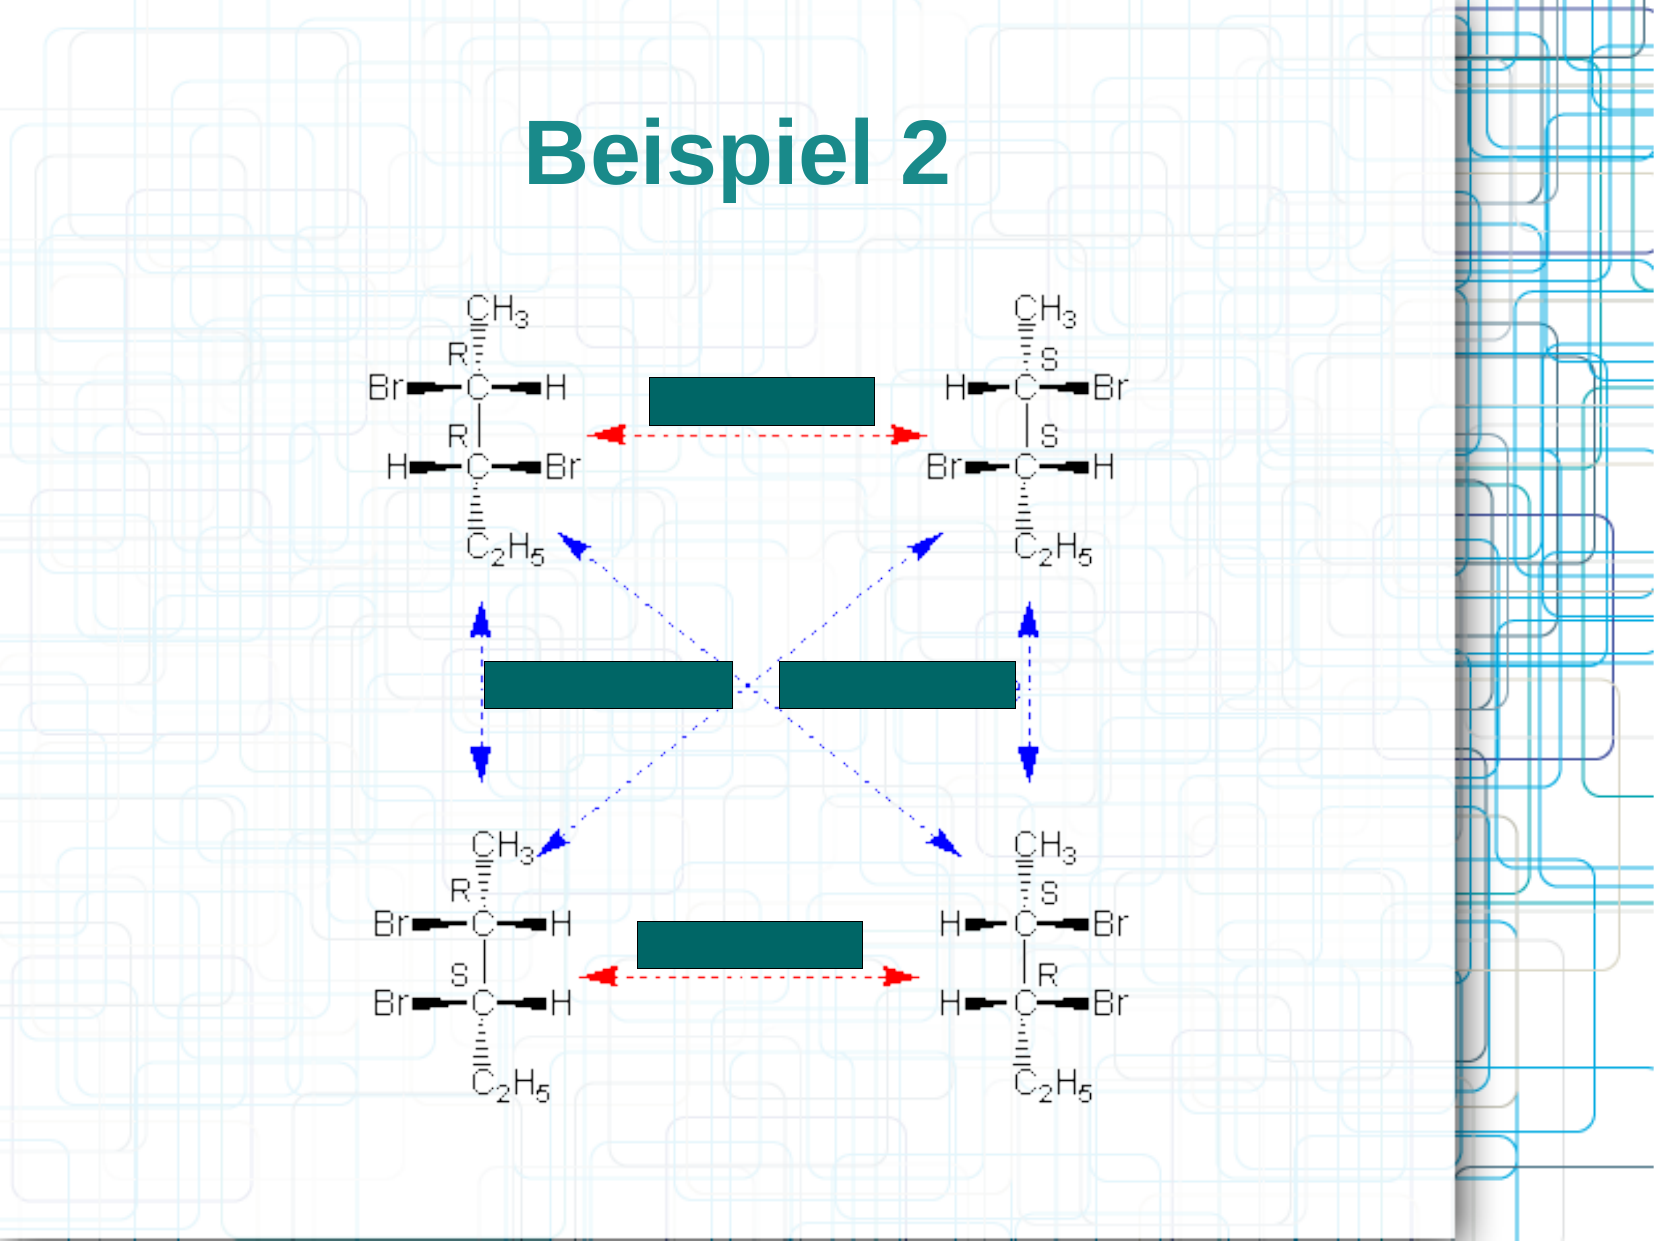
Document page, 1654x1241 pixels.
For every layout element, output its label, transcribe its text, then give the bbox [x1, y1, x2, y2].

text_box [637, 921, 863, 969]
text_box [484, 661, 733, 709]
text_box [779, 661, 1016, 709]
picture [0, 0, 1654, 1241]
title Beispiel 2 [59, 49, 1418, 257]
text_box [649, 377, 875, 426]
